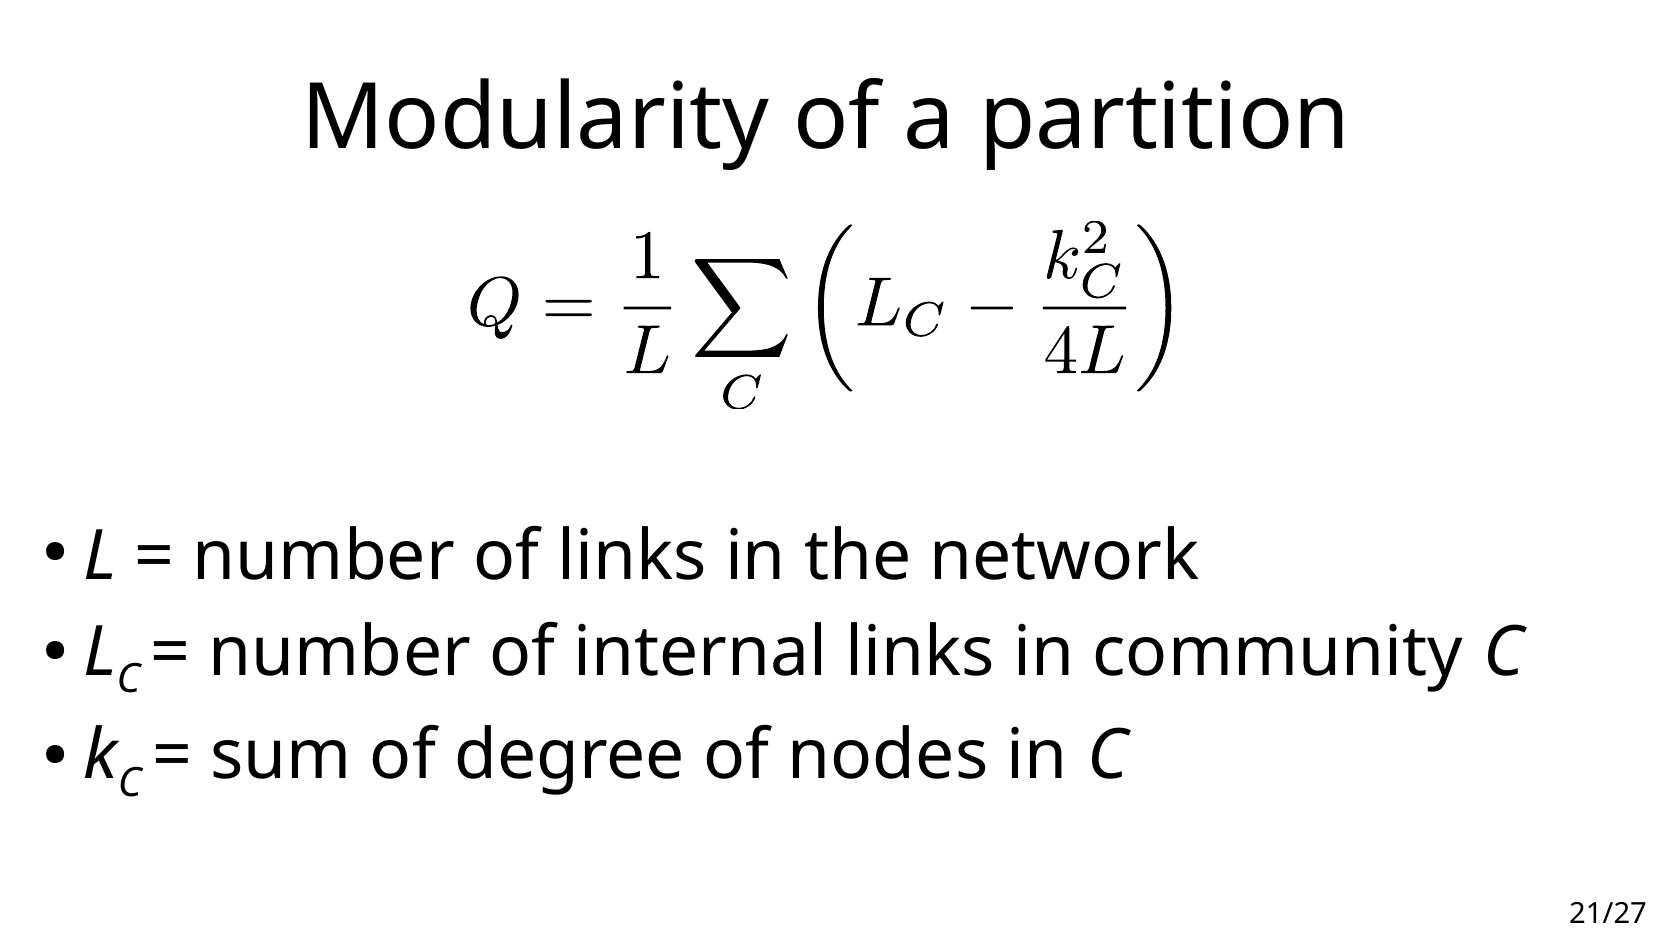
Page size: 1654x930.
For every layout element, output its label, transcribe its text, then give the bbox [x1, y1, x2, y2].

title Modularity of a partition [82, 1, 1571, 225]
list L = number of links in the network LC = number of internal links in community C kC = sum of degree of nodes in C [29, 505, 1626, 871]
picture [467, 221, 1186, 409]
